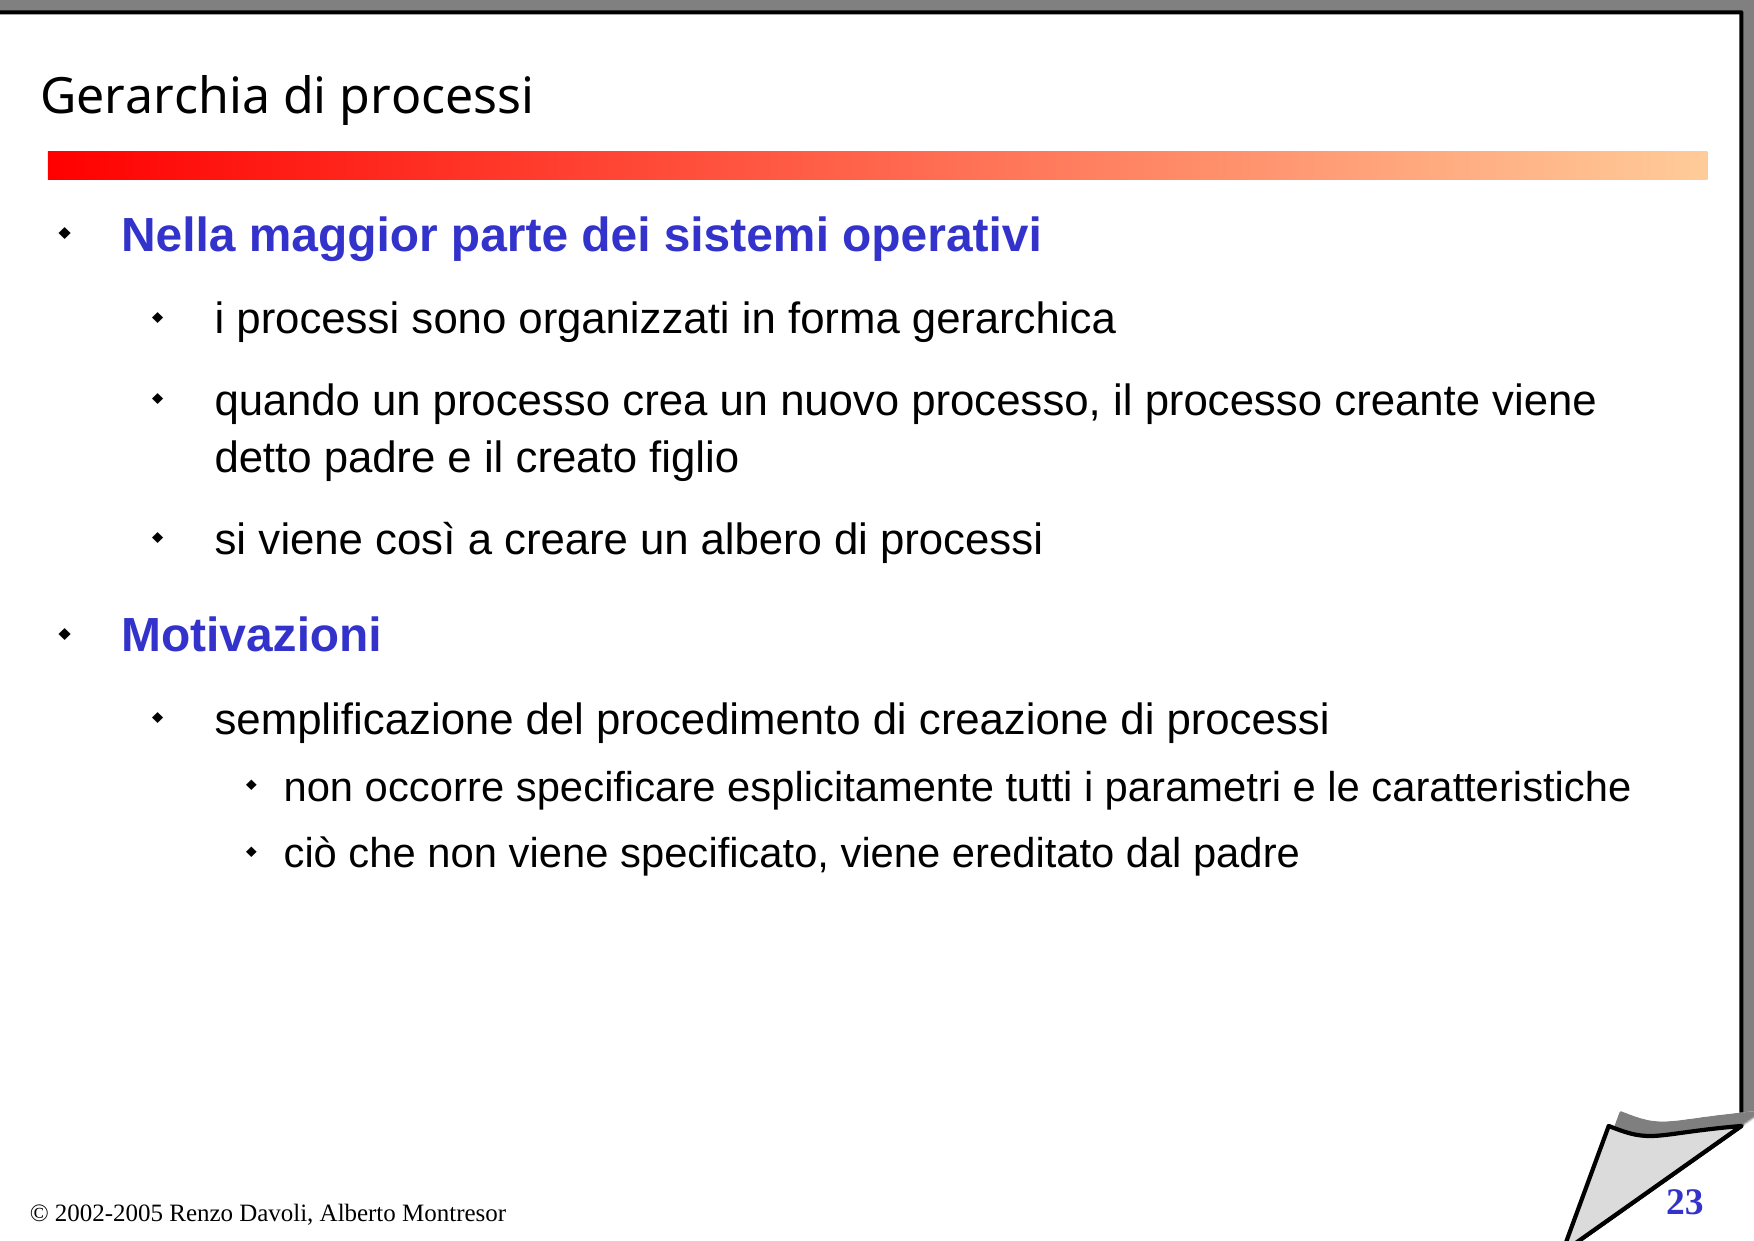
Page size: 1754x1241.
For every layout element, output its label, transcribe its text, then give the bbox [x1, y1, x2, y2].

title Gerarchia di processi [40, 49, 1714, 144]
list Nella maggior parte dei sistemi operativi i processi sono organizzati in forma gerarchica quando un processo crea un nuovo processo, il processo creante viene detto padre e il creato figlio si viene così a creare un albero di processi Motivazioni semplificazione del procedimento di creazione di processi non occorre specificare esplicitamente tutti i parametri e le caratteristiche ciò che non viene specificato, viene ereditato dal padre [58, 206, 1696, 1005]
